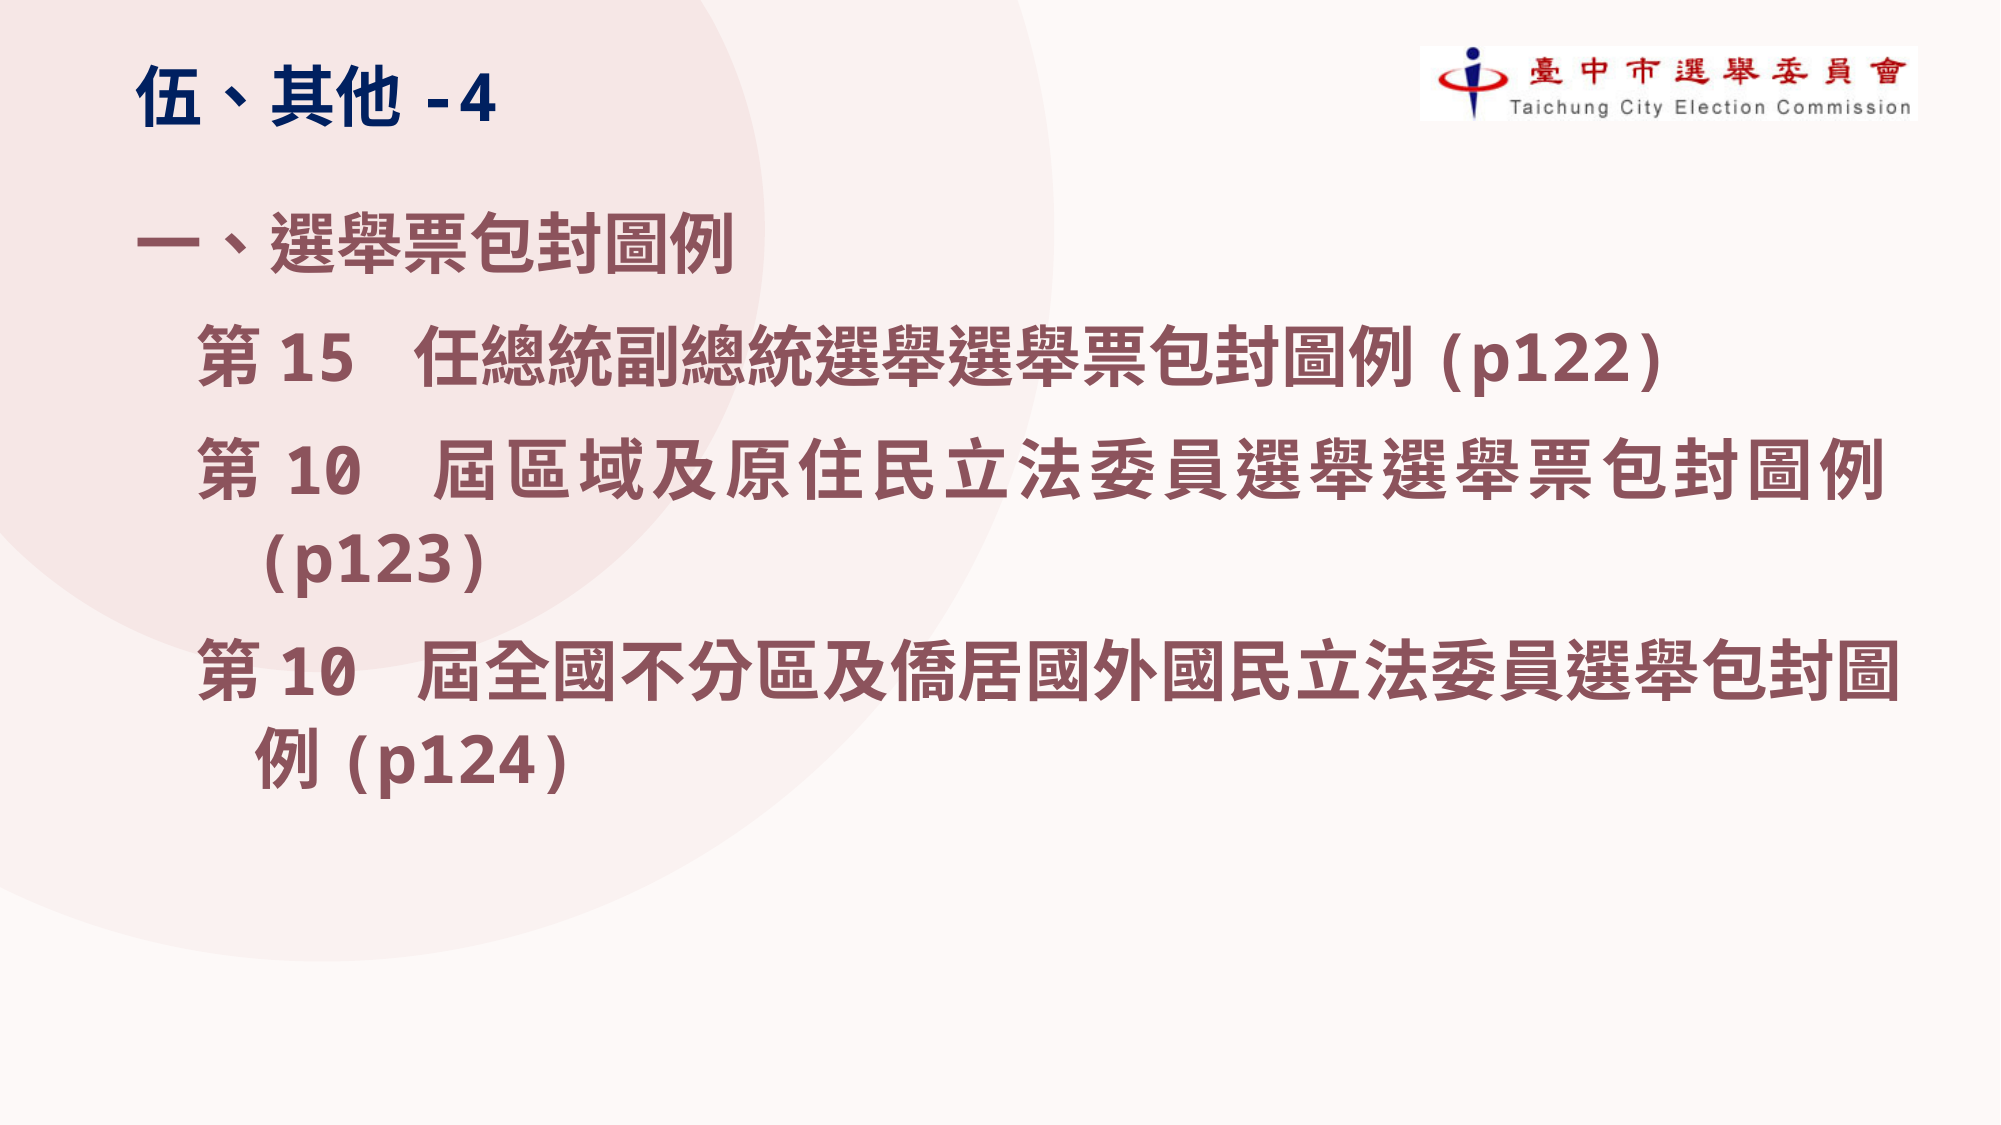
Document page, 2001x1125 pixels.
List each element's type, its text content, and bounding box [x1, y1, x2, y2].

list 一、選舉票包封圖例 第15 任總統副總統選舉選舉票包封圖例(p122) 第10 屆區域及原住民立法委員選舉選舉票包封圖例(p123) 第10 屆全國不分區及僑居國外國民立法委員選舉包封圖例(p124) [120, 185, 1918, 1023]
title 伍、其他-4 [120, 35, 1918, 166]
